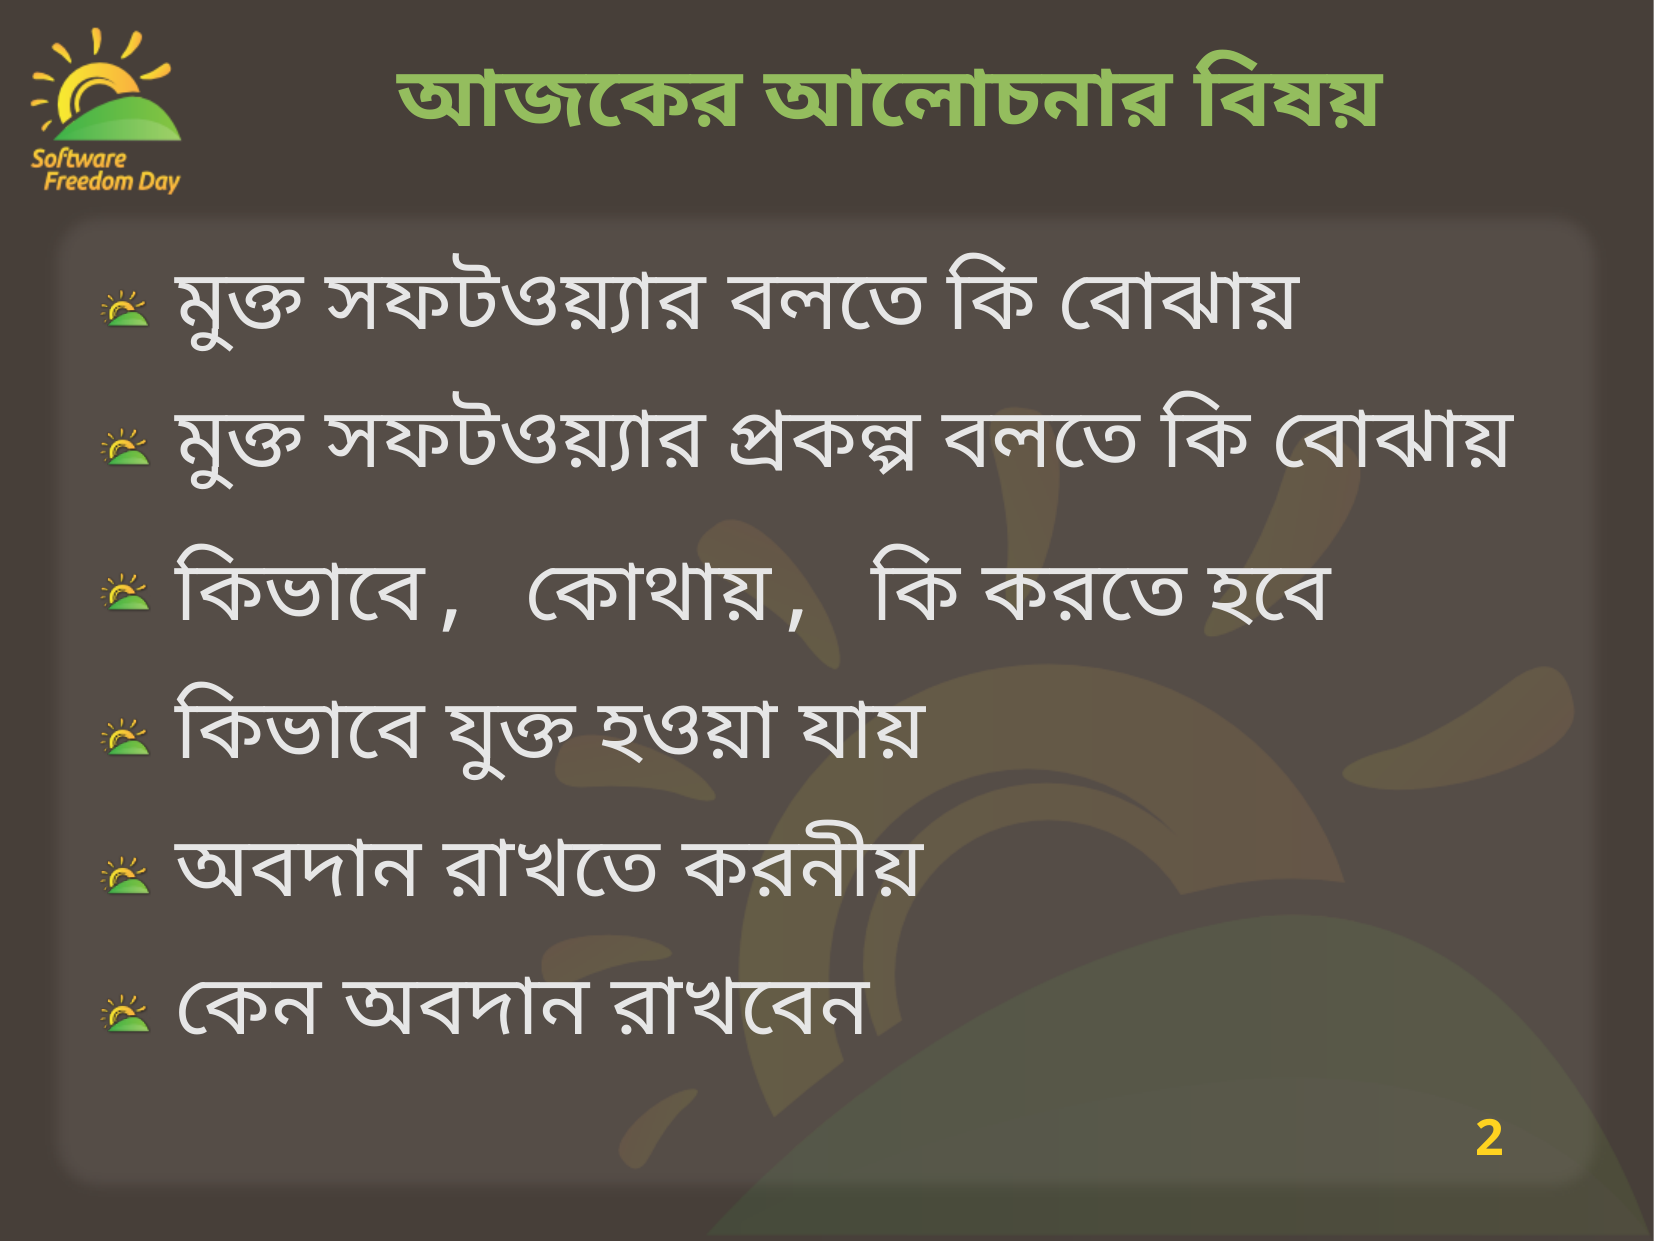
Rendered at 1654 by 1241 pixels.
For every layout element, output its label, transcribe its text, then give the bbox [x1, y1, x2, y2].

title আজকের আলোচনার বিষয় [210, 9, 1571, 205]
picture [0, 0, 1654, 1241]
list মুক্ত সফটওয়্যার বলতে কি বোঝায় মুক্ত সফটওয়্যার প্রকল্প বলতে কি বোঝায় কিভাবে, কোথায়, কি করতে হবে কিভাবে যুক্ত হওয়া যায় অবদান রাখতে করনীয় কেন অবদান রাখবেন [82, 255, 1571, 1171]
